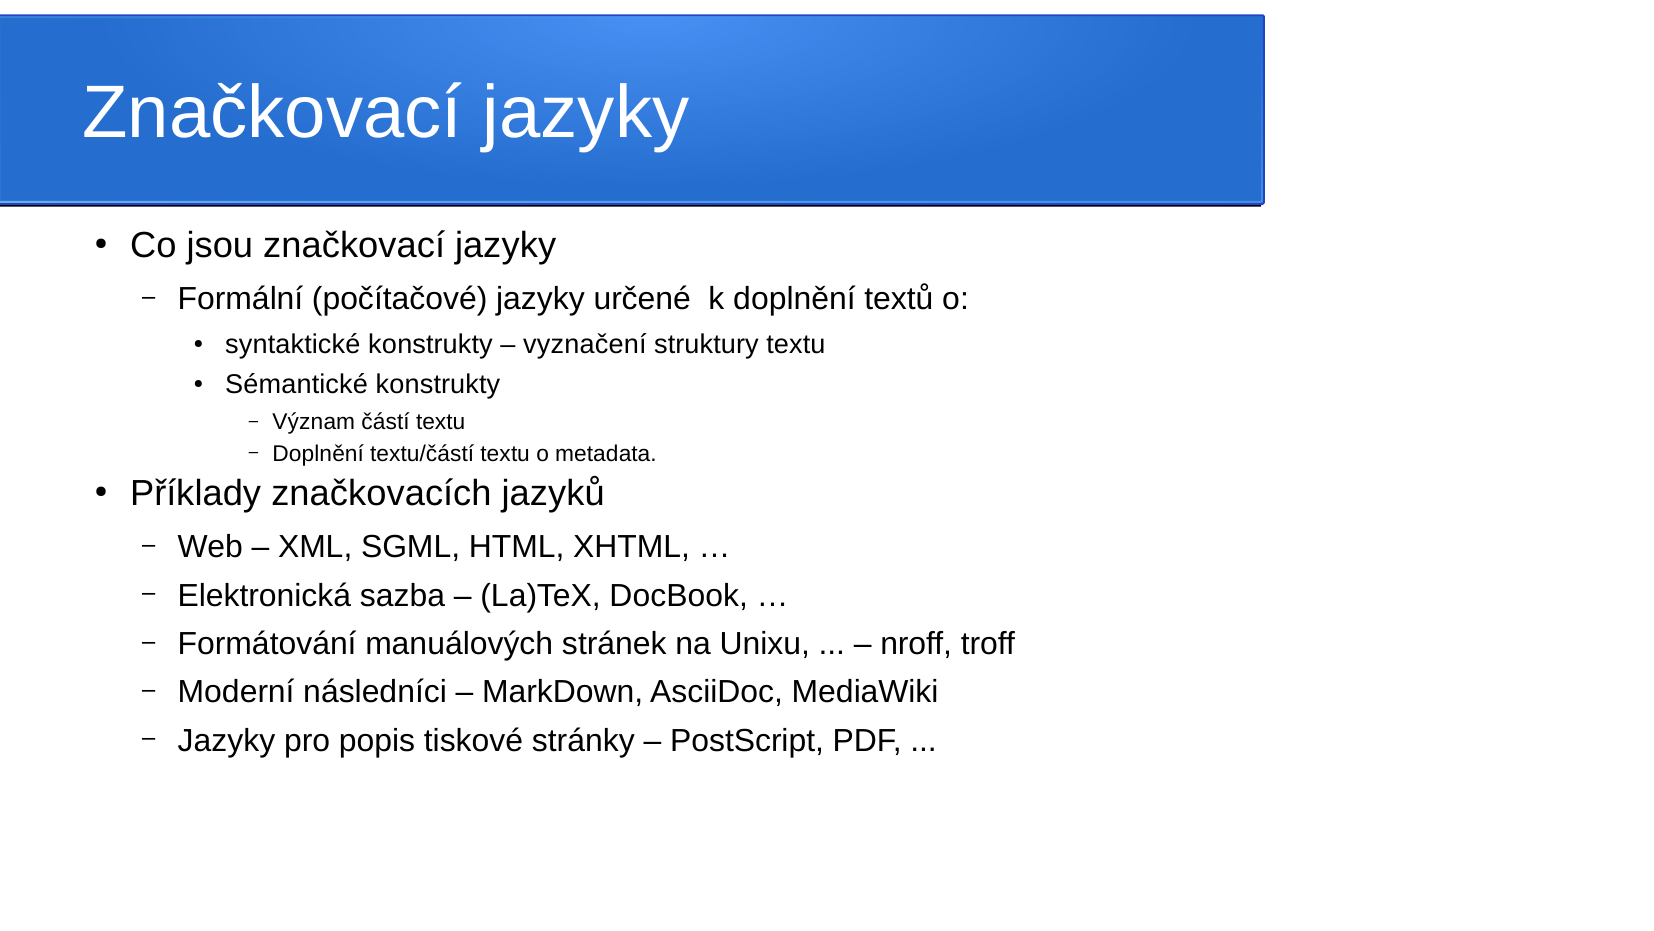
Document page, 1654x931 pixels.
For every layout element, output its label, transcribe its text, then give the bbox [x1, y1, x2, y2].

list Co jsou značkovací jazyky Formální (počítačové) jazyky určené k doplnění textů o: syntaktické konstrukty – vyznačení struktury textu Sémantické konstrukty Význam částí textu Doplnění textu/částí textu o metadata. Příklady značkovacích jazyků Web – XML, SGML, HTML, XHTML, … Elektronická sazba – (La)TeX, DocBook, … Formátování manuálových stránek na Unixu, ... – nroff, troff Moderní následníci – MarkDown, AsciiDoc, MediaWiki Jazyky pro popis tiskové stránky – PostScript, PDF, ... [82, 224, 1571, 764]
title Značkovací jazyky [82, 35, 1235, 189]
